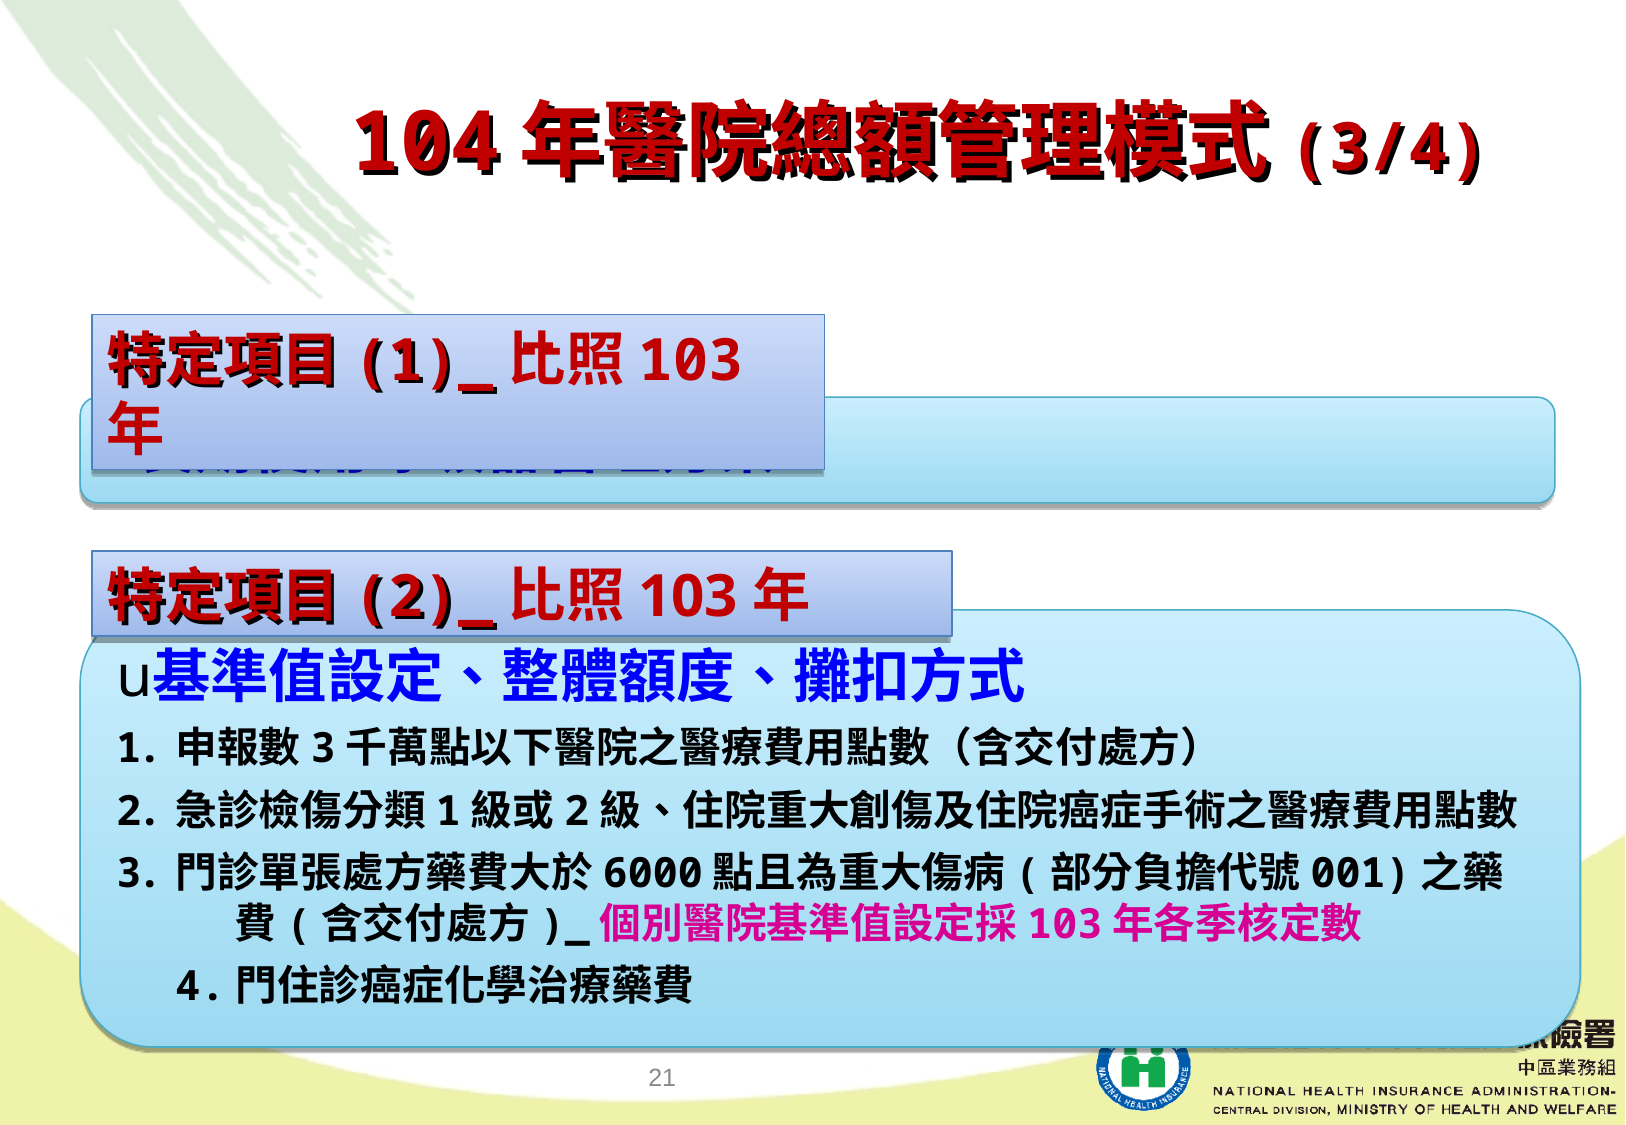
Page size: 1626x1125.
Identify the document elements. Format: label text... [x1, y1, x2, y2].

text_box 特定項目(1)_比照103年 [92, 314, 824, 469]
text_box 長期使用呼吸器管理方案 [80, 397, 1555, 503]
text_box 104年醫院總額管理模式(3/4) [304, 66, 1535, 209]
text_box [633, 1047, 1013, 1107]
text_box 基準值設定、整體額度、攤扣方式 申報數3千萬點以下醫院之醫療費用點數（含交付處方） 急診檢傷分類1級或2級、住院重大創傷及住院癌症手術之醫療費用點數 門診單張處方藥費大於6000點且為重大傷病(部分負擔代號001)之藥費(含交付處方)_個別醫院基準值設定採103年各季核定數 4.門住診癌症化學治療藥費 [80, 609, 1581, 1047]
text_box _ [509, 283, 569, 358]
text_box 特定項目(2)_比照103年 [92, 551, 952, 636]
